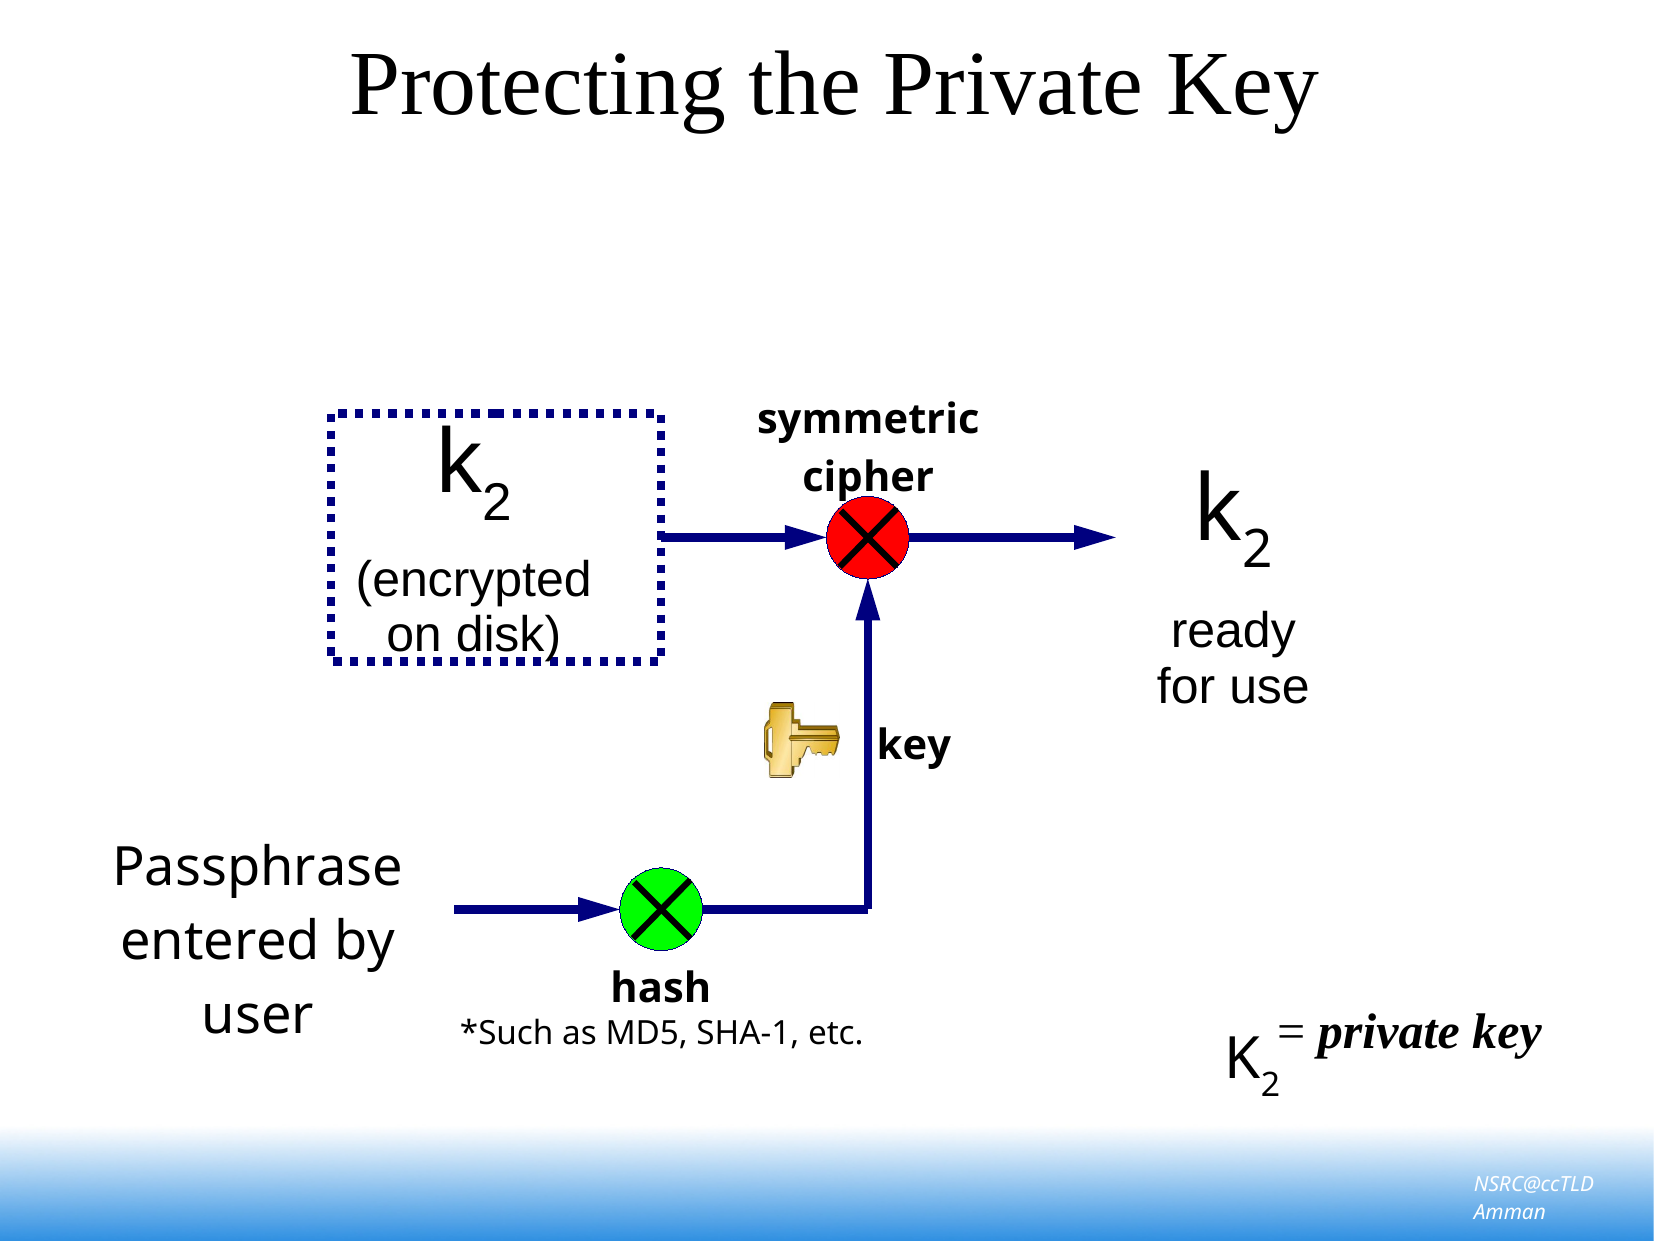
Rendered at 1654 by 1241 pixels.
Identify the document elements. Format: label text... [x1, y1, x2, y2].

text_box K2 [1196, 1016, 1309, 1113]
text_box *Such as MD5, SHA-1, etc. [460, 1008, 911, 1058]
picture [0, 1124, 1654, 1241]
picture [764, 702, 840, 778]
text_box = private key [1277, 1004, 1578, 1079]
text_box [619, 867, 688, 951]
text_box k2 ready for use [1156, 442, 1310, 715]
title Protecting the Private Key [211, 32, 1459, 149]
text_box symmetric cipher [756, 389, 980, 504]
text_box key [876, 715, 952, 773]
text_box [874, 511, 909, 564]
text_box [826, 504, 895, 570]
text_box Passphrase entered by user [112, 827, 404, 1050]
text_box hash [610, 957, 712, 1008]
text_box k2 (encrypted on disk) [355, 409, 593, 663]
text_box [667, 882, 703, 936]
text_box [842, 544, 894, 579]
